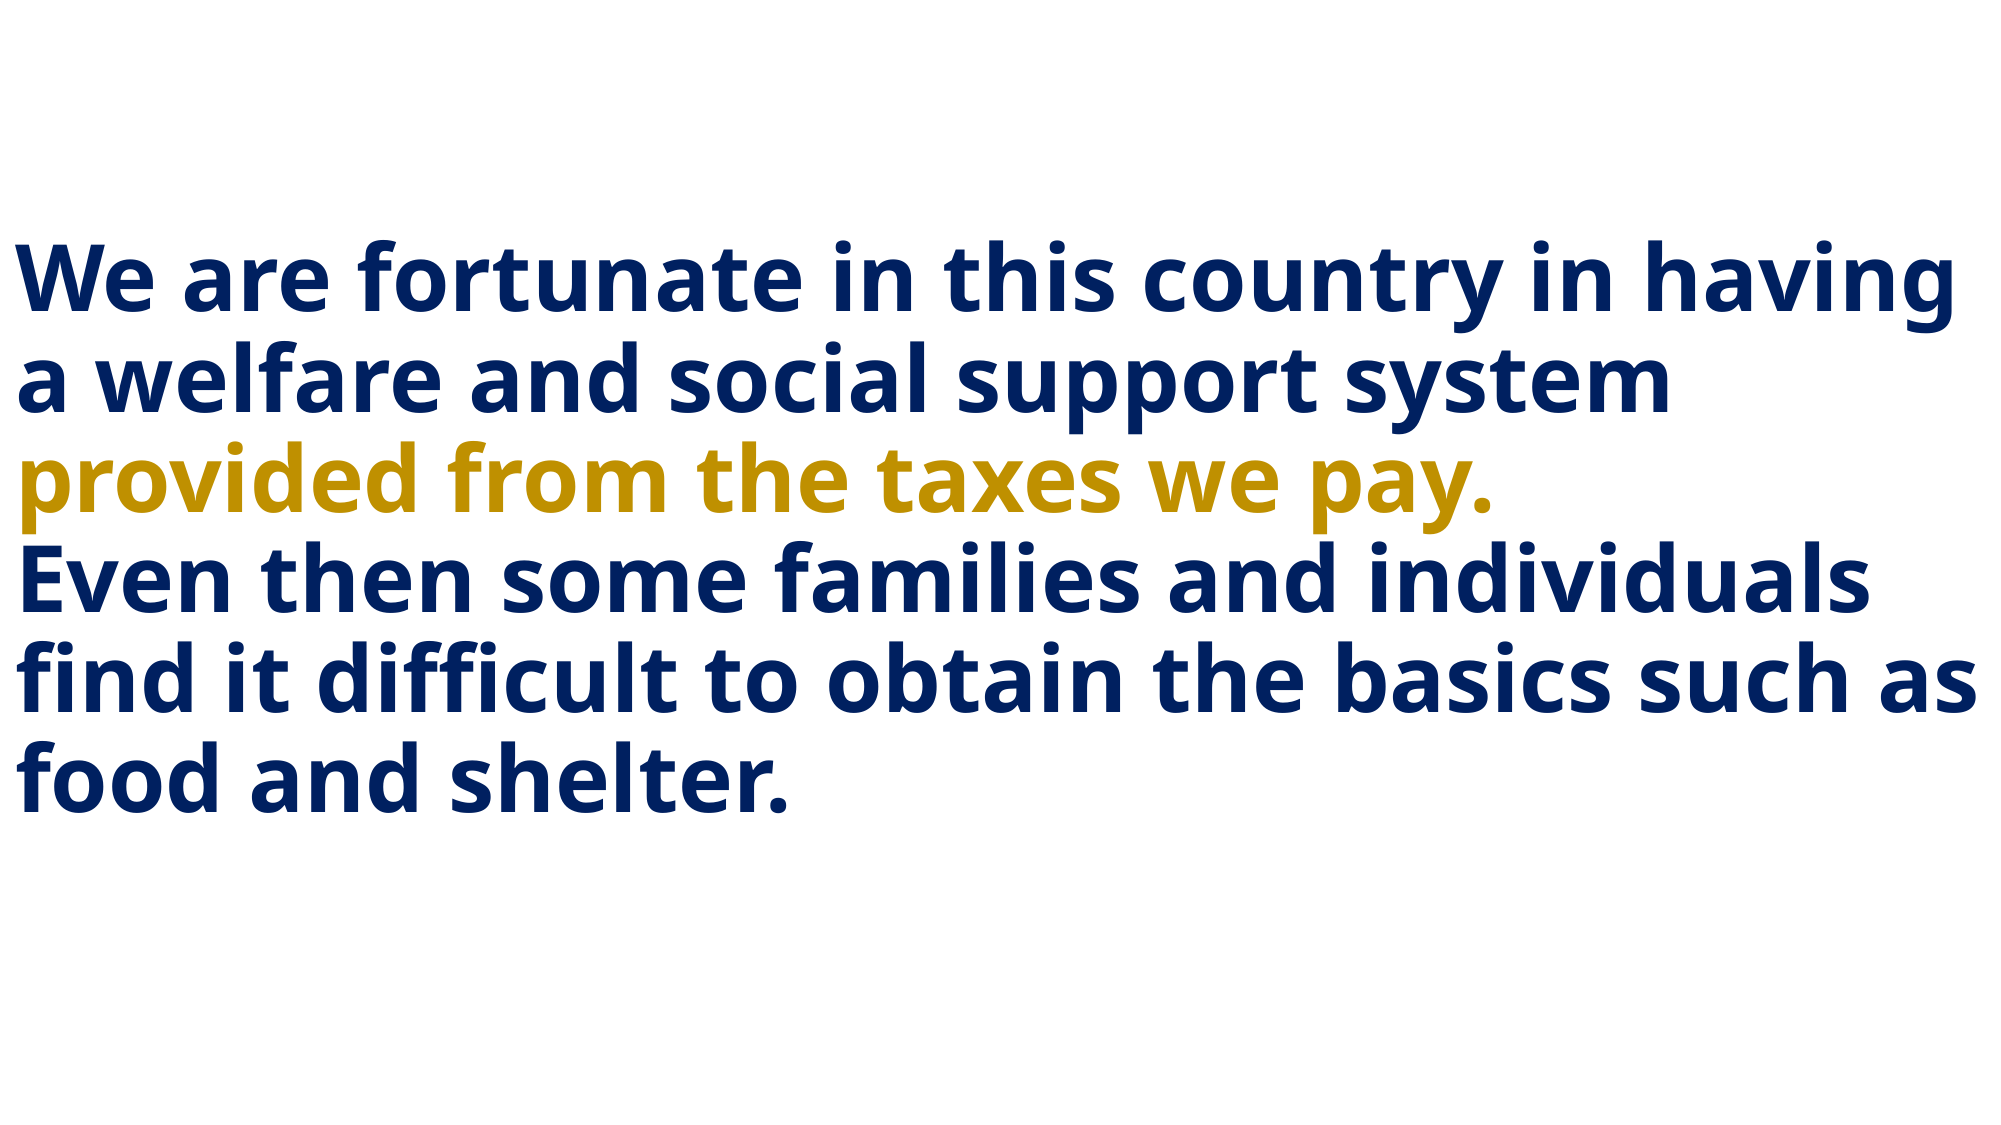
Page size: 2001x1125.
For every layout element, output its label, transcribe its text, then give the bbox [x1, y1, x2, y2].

title We are fortunate in this country in having a welfare and social support system provided from the taxes we pay. Even then some families and individuals find it difficult to obtain the basics such as food and shelter. [0, 195, 2000, 884]
